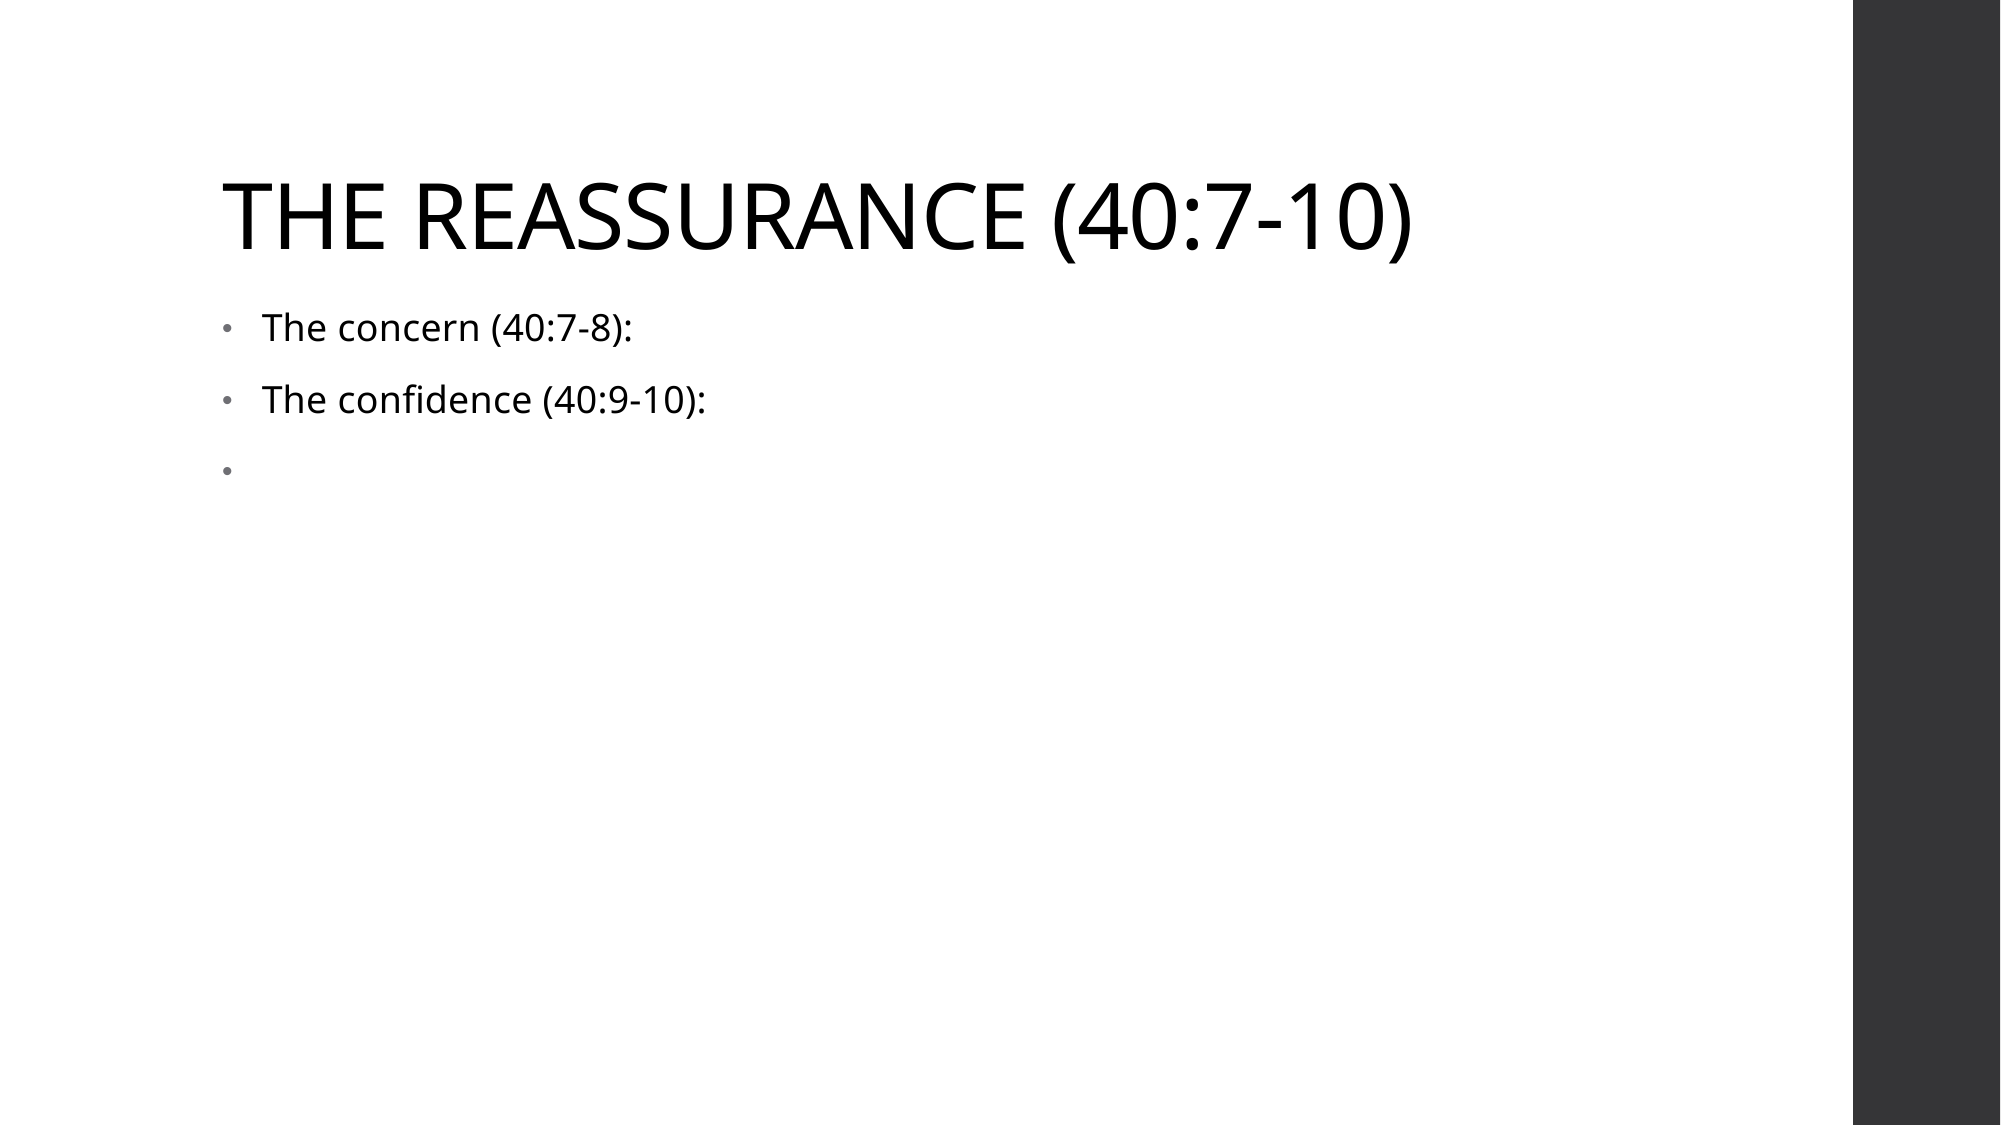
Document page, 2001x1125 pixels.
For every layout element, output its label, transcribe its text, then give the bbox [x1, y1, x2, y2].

list The concern (40:7-8): The confidence (40:9-10): [206, 299, 1617, 1014]
title THE REASSURANCE (40:7-10) [206, 60, 1797, 278]
